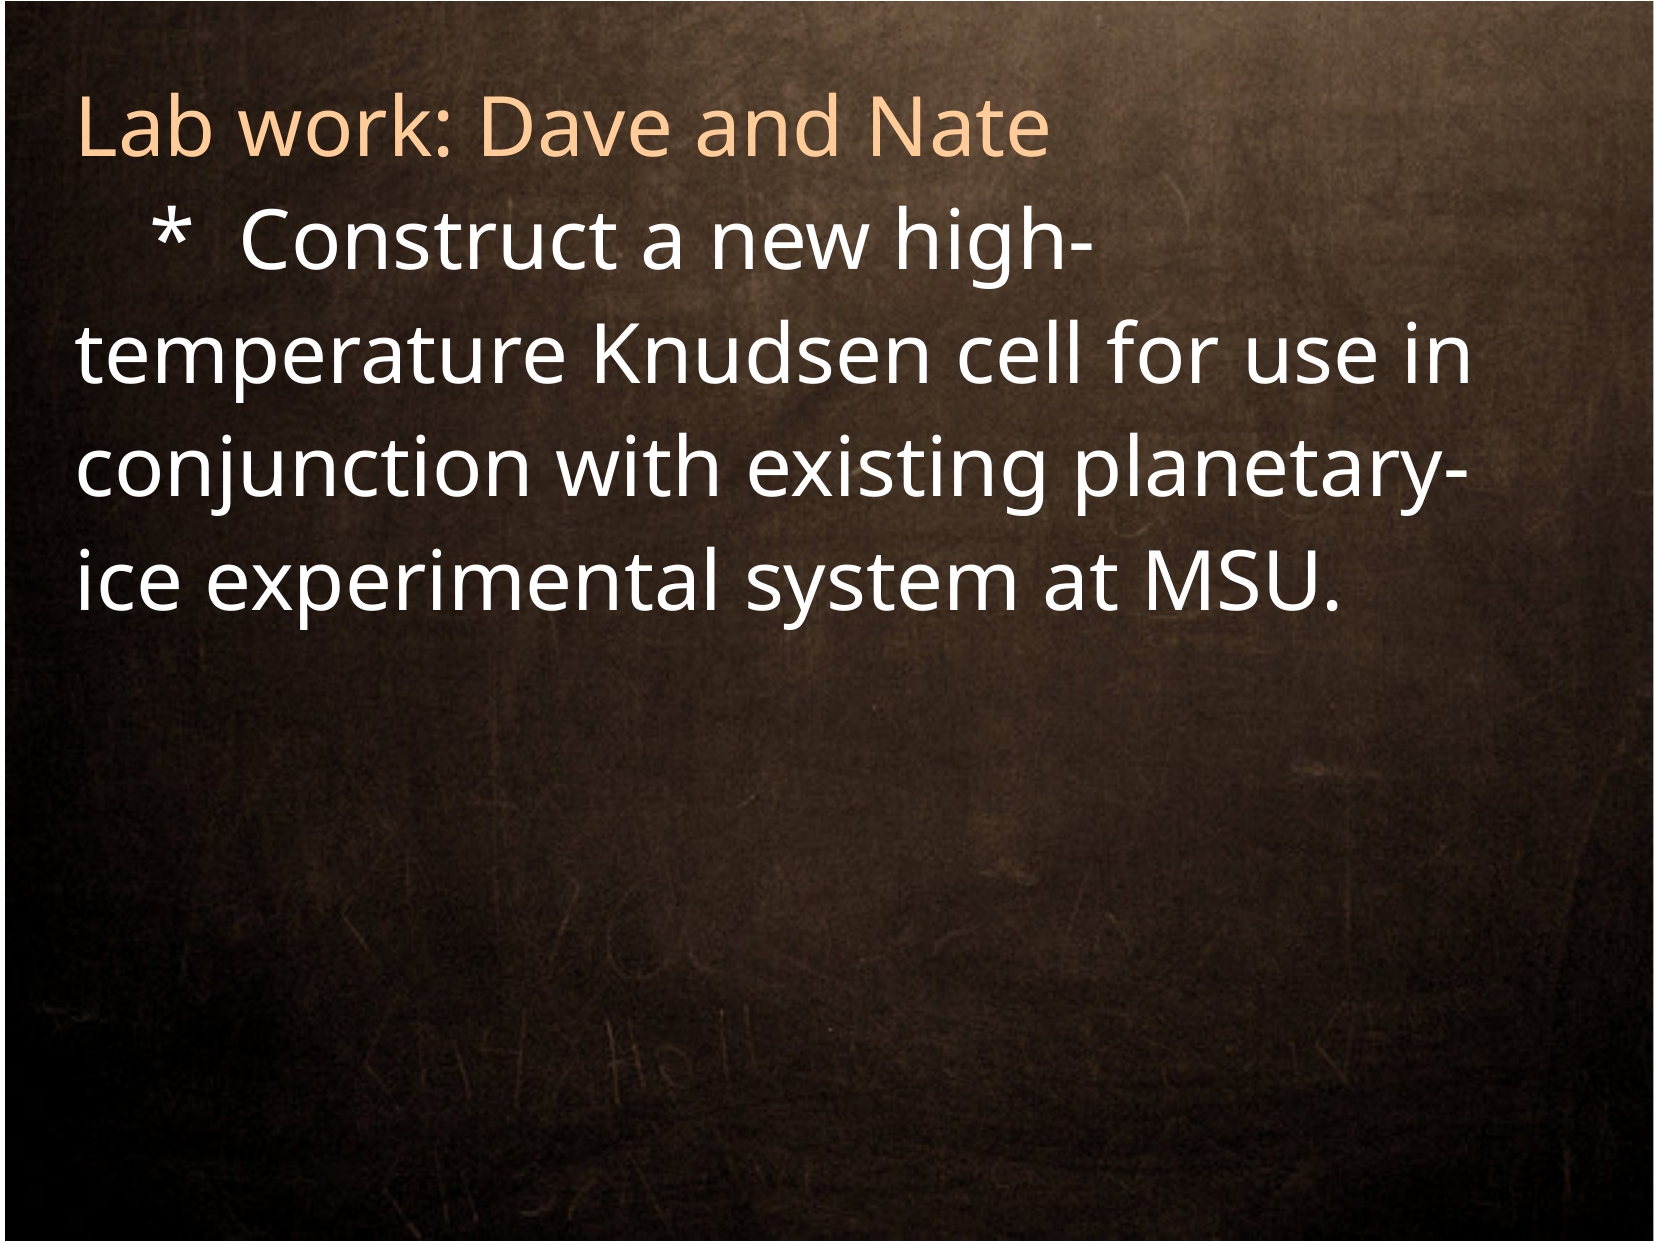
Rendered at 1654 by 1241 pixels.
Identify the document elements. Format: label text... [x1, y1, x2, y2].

picture [5, 1, 1654, 1241]
text_box Lab work: Dave and Nate * Construct a new high-temperature Knudsen cell for use in conjunction with existing planetary-ice experimental system at MSU. [60, 60, 1591, 772]
